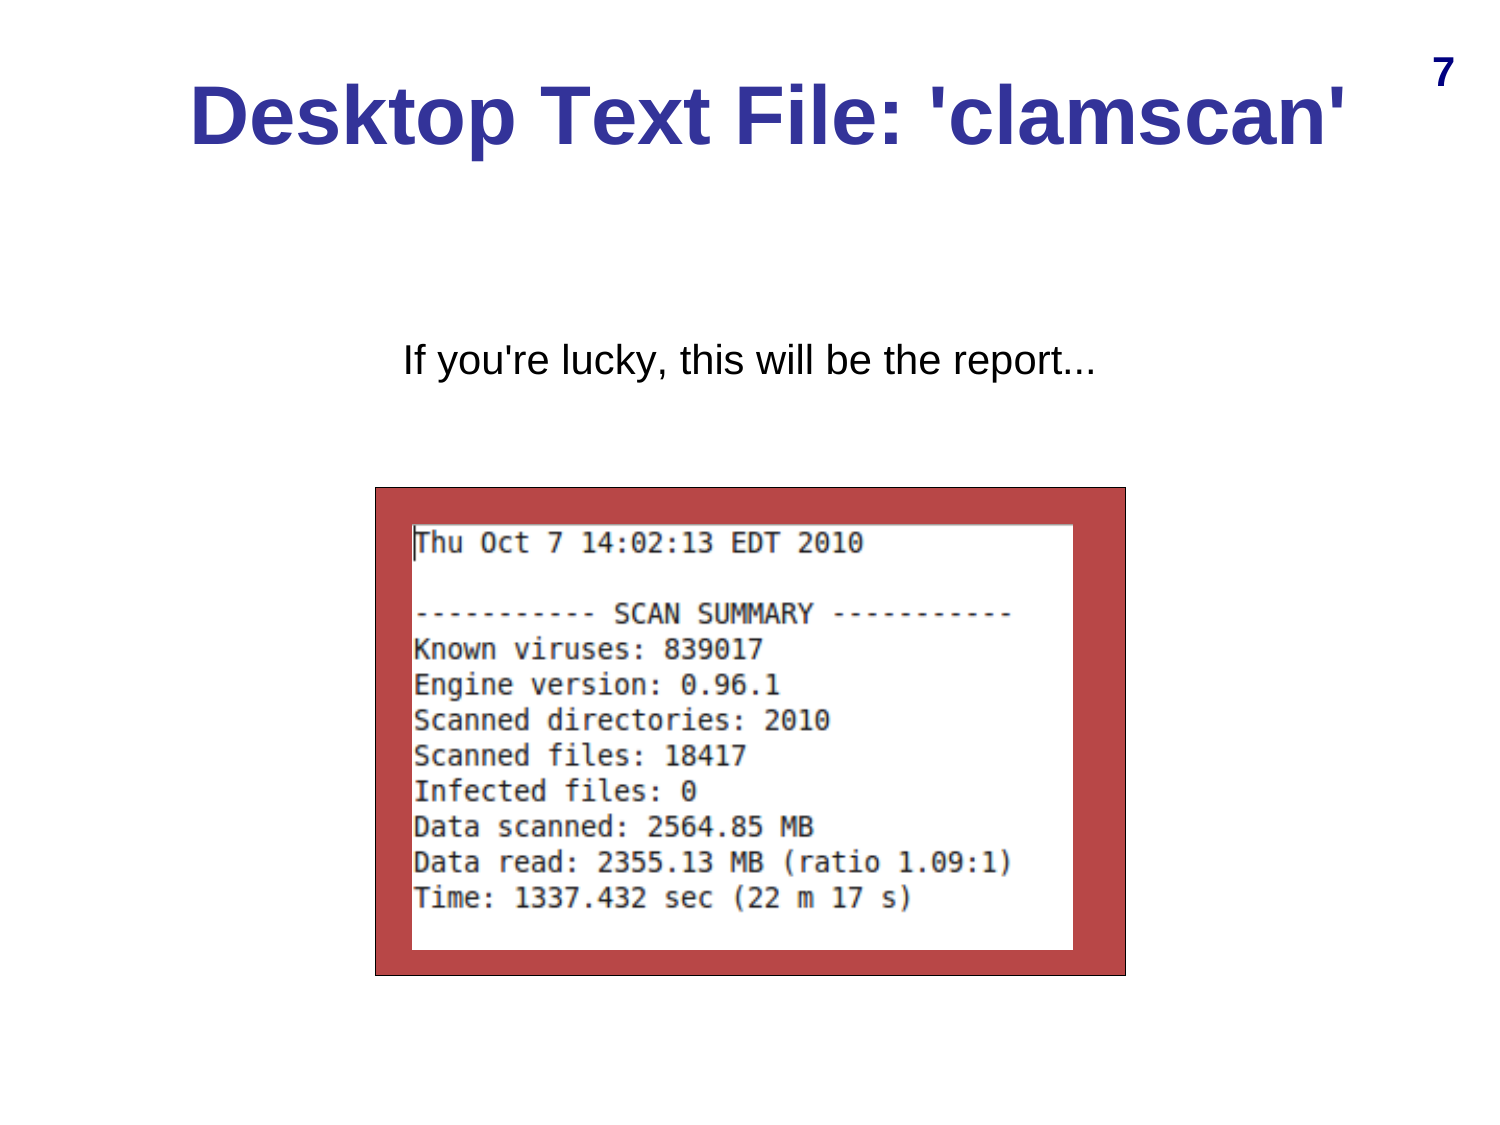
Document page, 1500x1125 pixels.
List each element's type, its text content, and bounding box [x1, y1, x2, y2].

title Desktop Text File: 'clamscan' [150, 44, 1388, 188]
text_box If you're lucky, this will be the report... [300, 337, 1126, 413]
text_box 7 [1387, 37, 1500, 103]
picture [412, 524, 1073, 950]
text_box [375, 487, 1126, 976]
